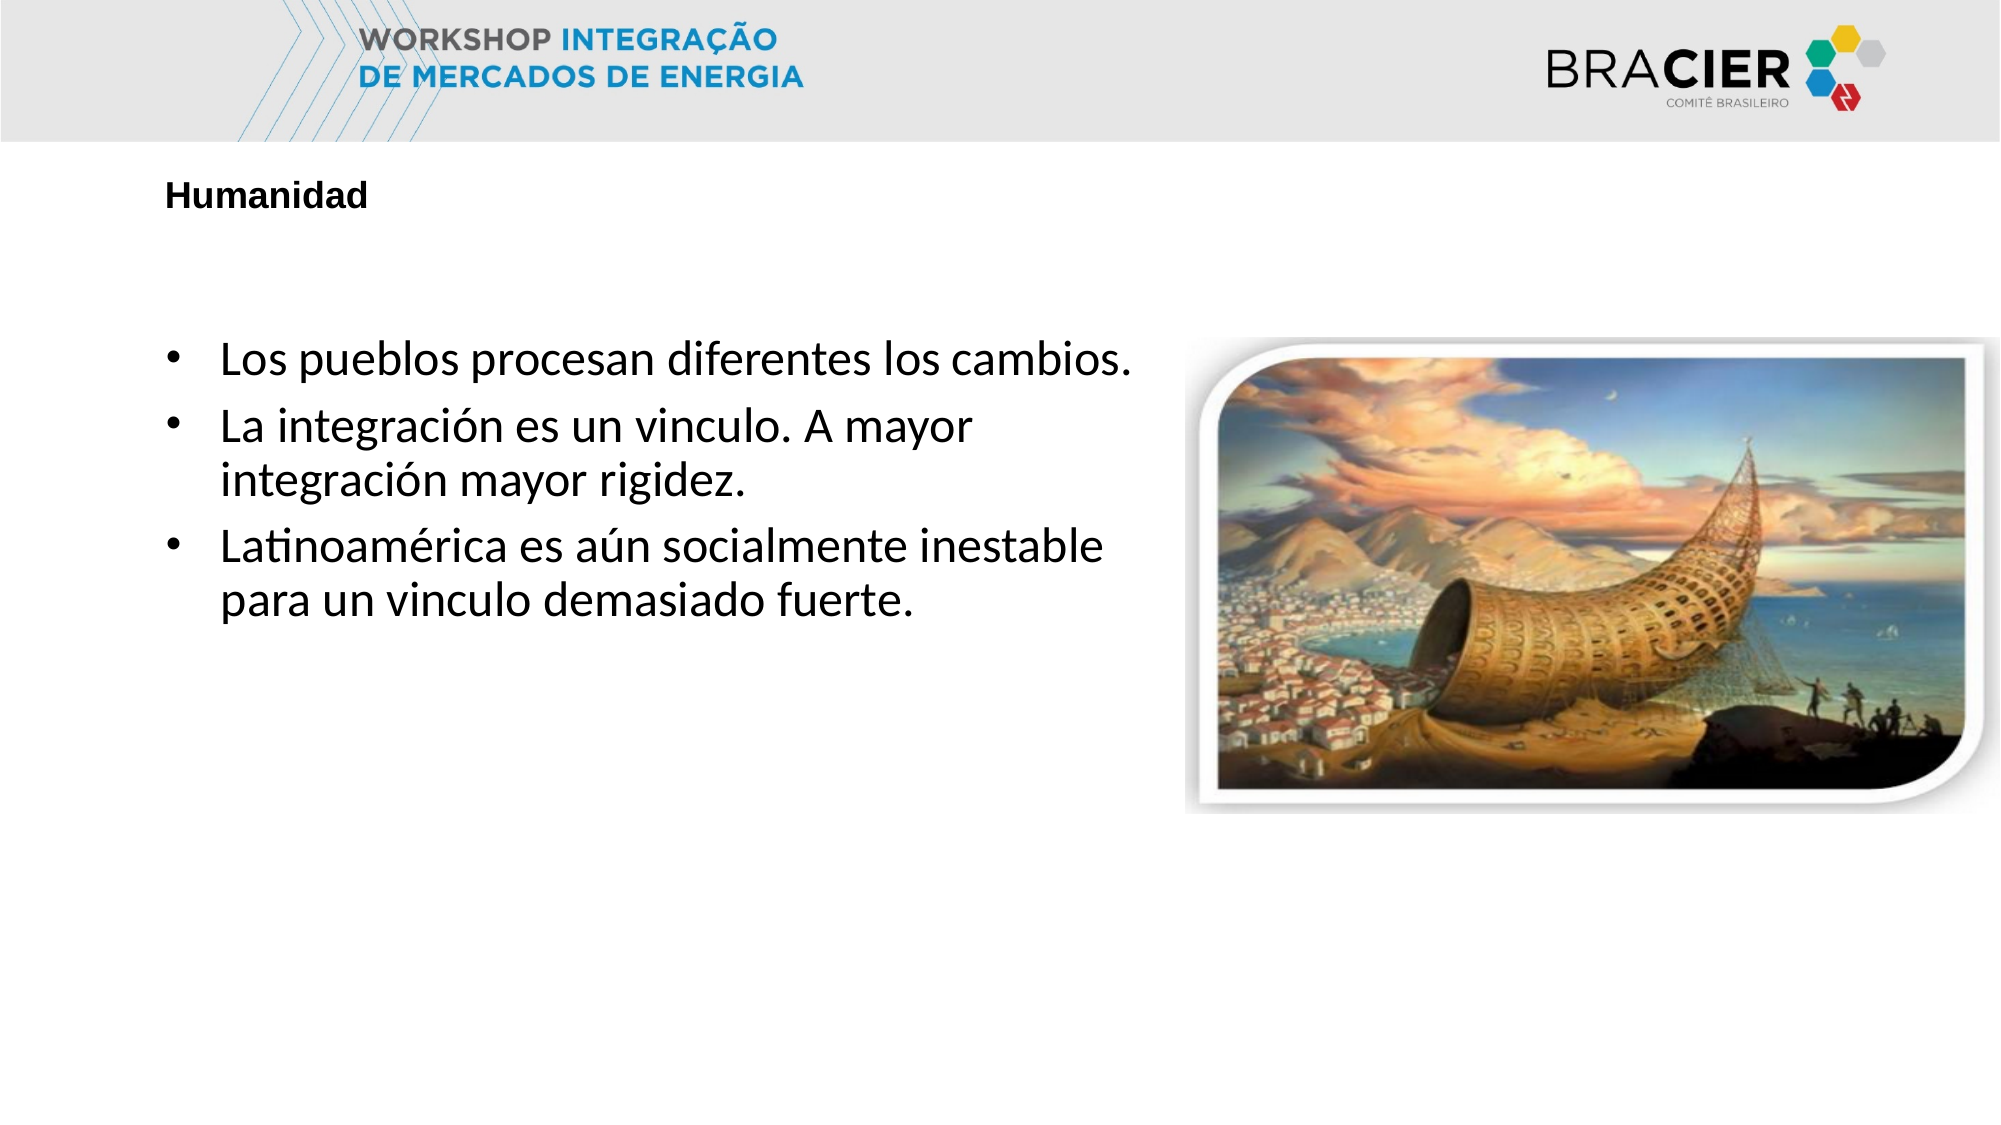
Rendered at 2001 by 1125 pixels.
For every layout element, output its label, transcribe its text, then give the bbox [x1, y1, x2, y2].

title Humanidad [150, 99, 1851, 288]
list Los pueblos procesan diferentes los cambios. La integración es un vinculo. A mayor integración mayor rigidez. Latinoamérica es aún socialmente inestable para un vinculo demasiado fuerte. [150, 324, 1151, 1000]
picture [1185, 337, 2000, 814]
picture [0, 0, 2000, 142]
